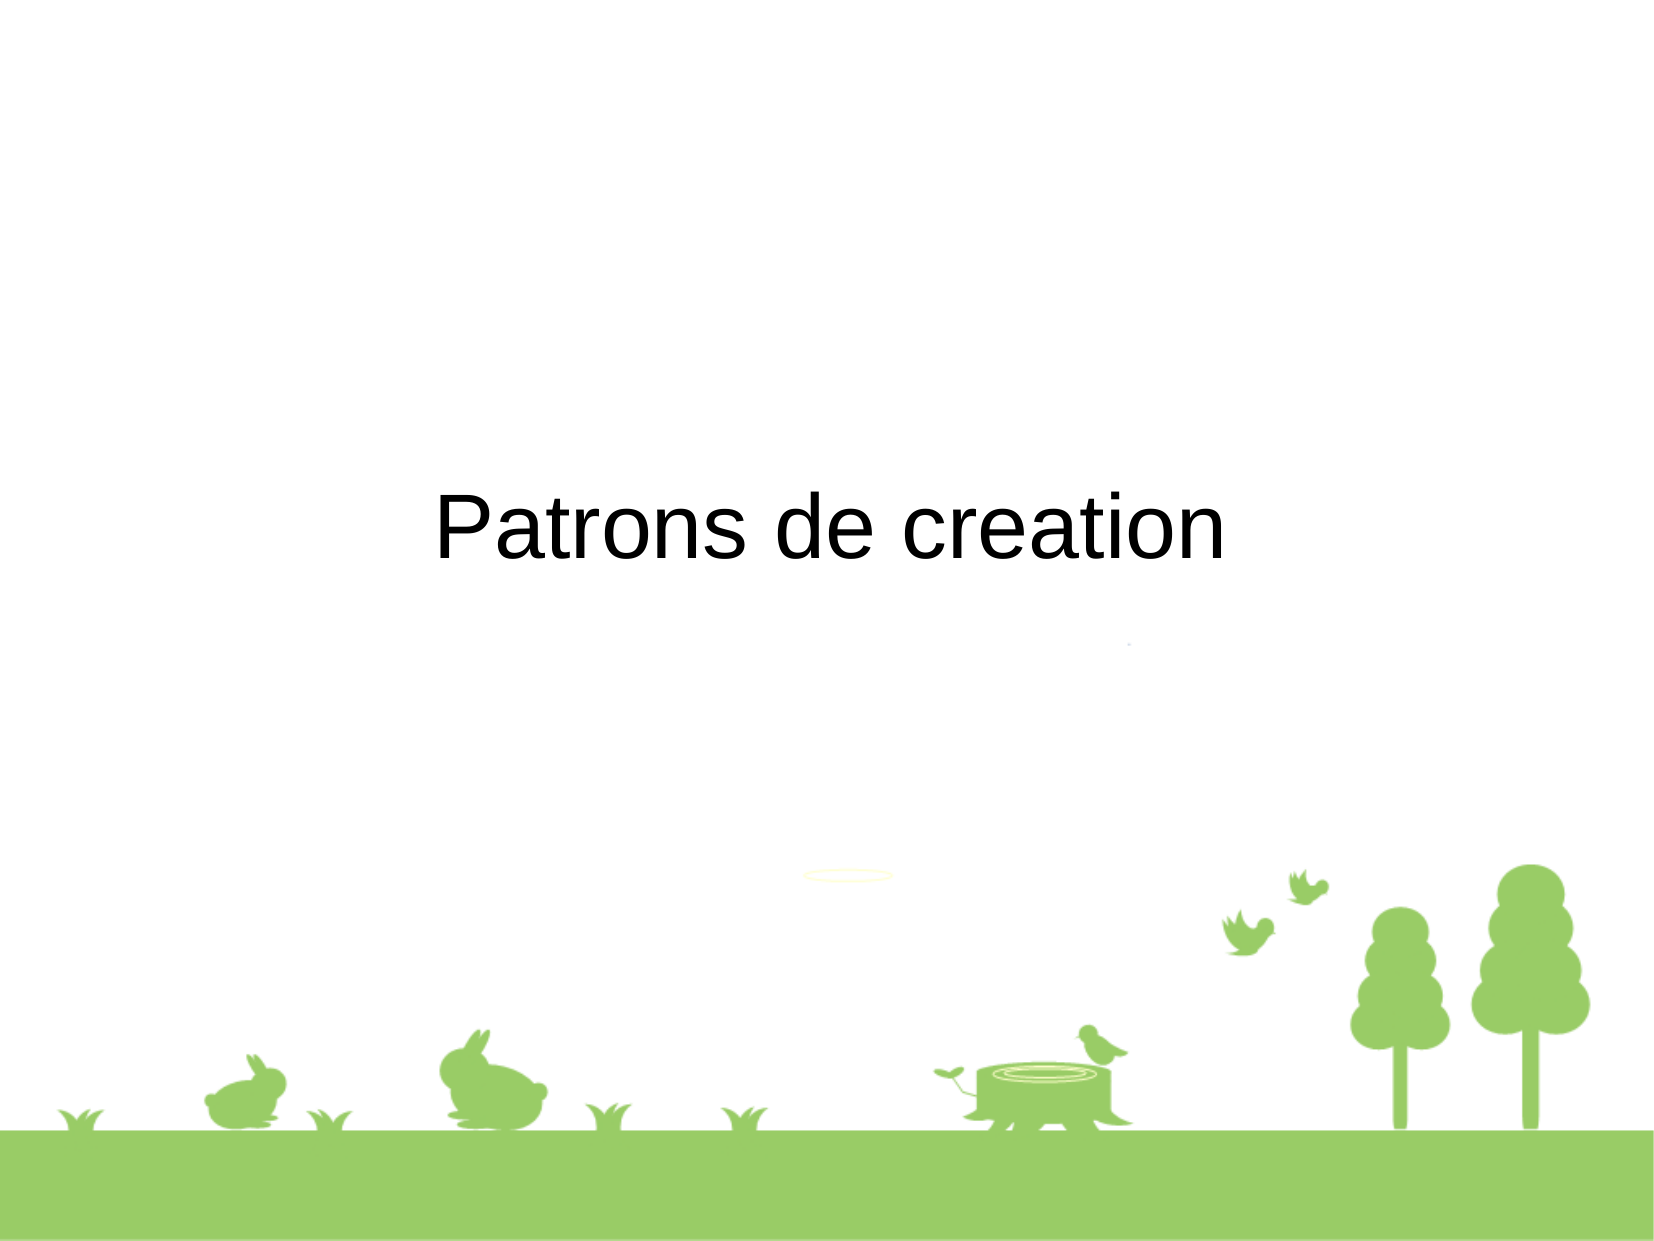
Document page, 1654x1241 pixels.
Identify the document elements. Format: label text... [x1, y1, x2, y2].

title Patrons de creation [86, 422, 1576, 631]
picture [0, 0, 1654, 1241]
